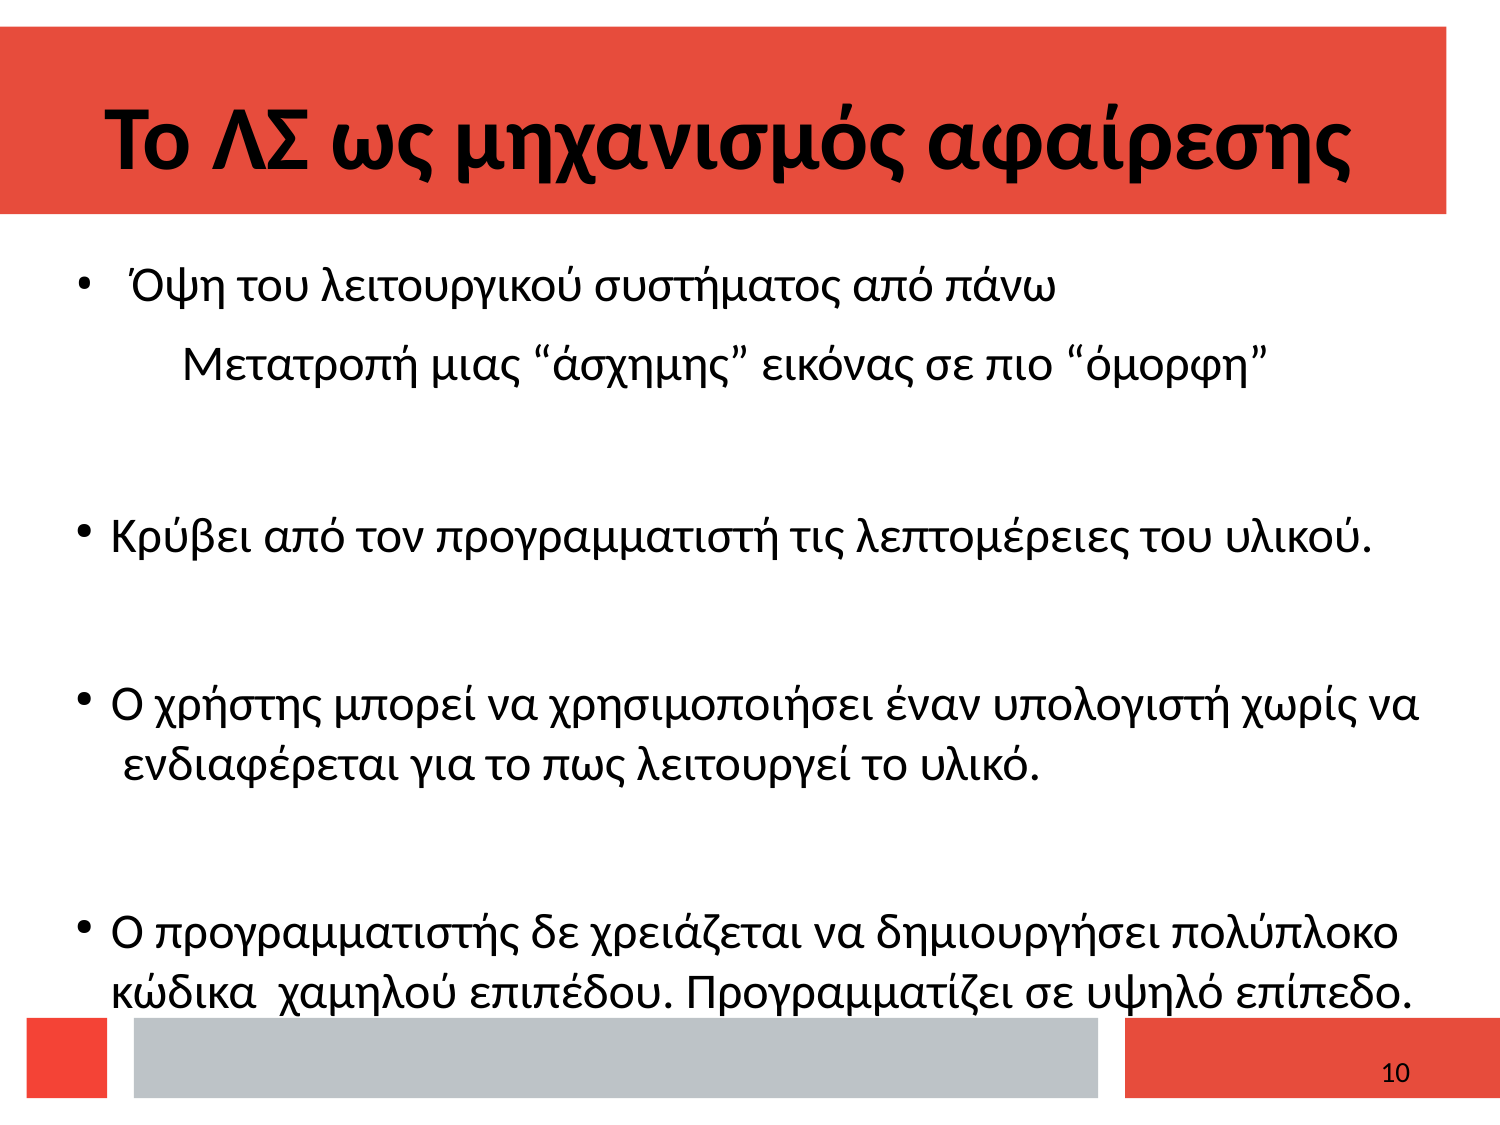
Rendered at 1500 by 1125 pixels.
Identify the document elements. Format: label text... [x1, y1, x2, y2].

title Το ΛΣ ως μηχανισμός αφαίρεσης [102, 75, 1398, 227]
text_box Όψη του λειτουργικού συστήματος από πάνω Μετατροπή μιας “άσχημης” εικόνας σε πιο “όμορφη” Κρύβει από τον προγραμματιστή τις λεπτομέρειες του υλικού. Ο χρήστης μπορεί να χρησιμοποιήσει έναν υπολογιστή χωρίς να ενδιαφέρεται για το πως λειτουργεί το υλικό. Ο προγραμματιστής δε χρειάζεται να δημιουργήσει πολύπλοκο κώδικα χαμηλού επιπέδου. Προγραμματίζει σε υψηλό επίπεδο. [75, 227, 1430, 1019]
slide_number <αριθμός> [1374, 1058, 1417, 1125]
